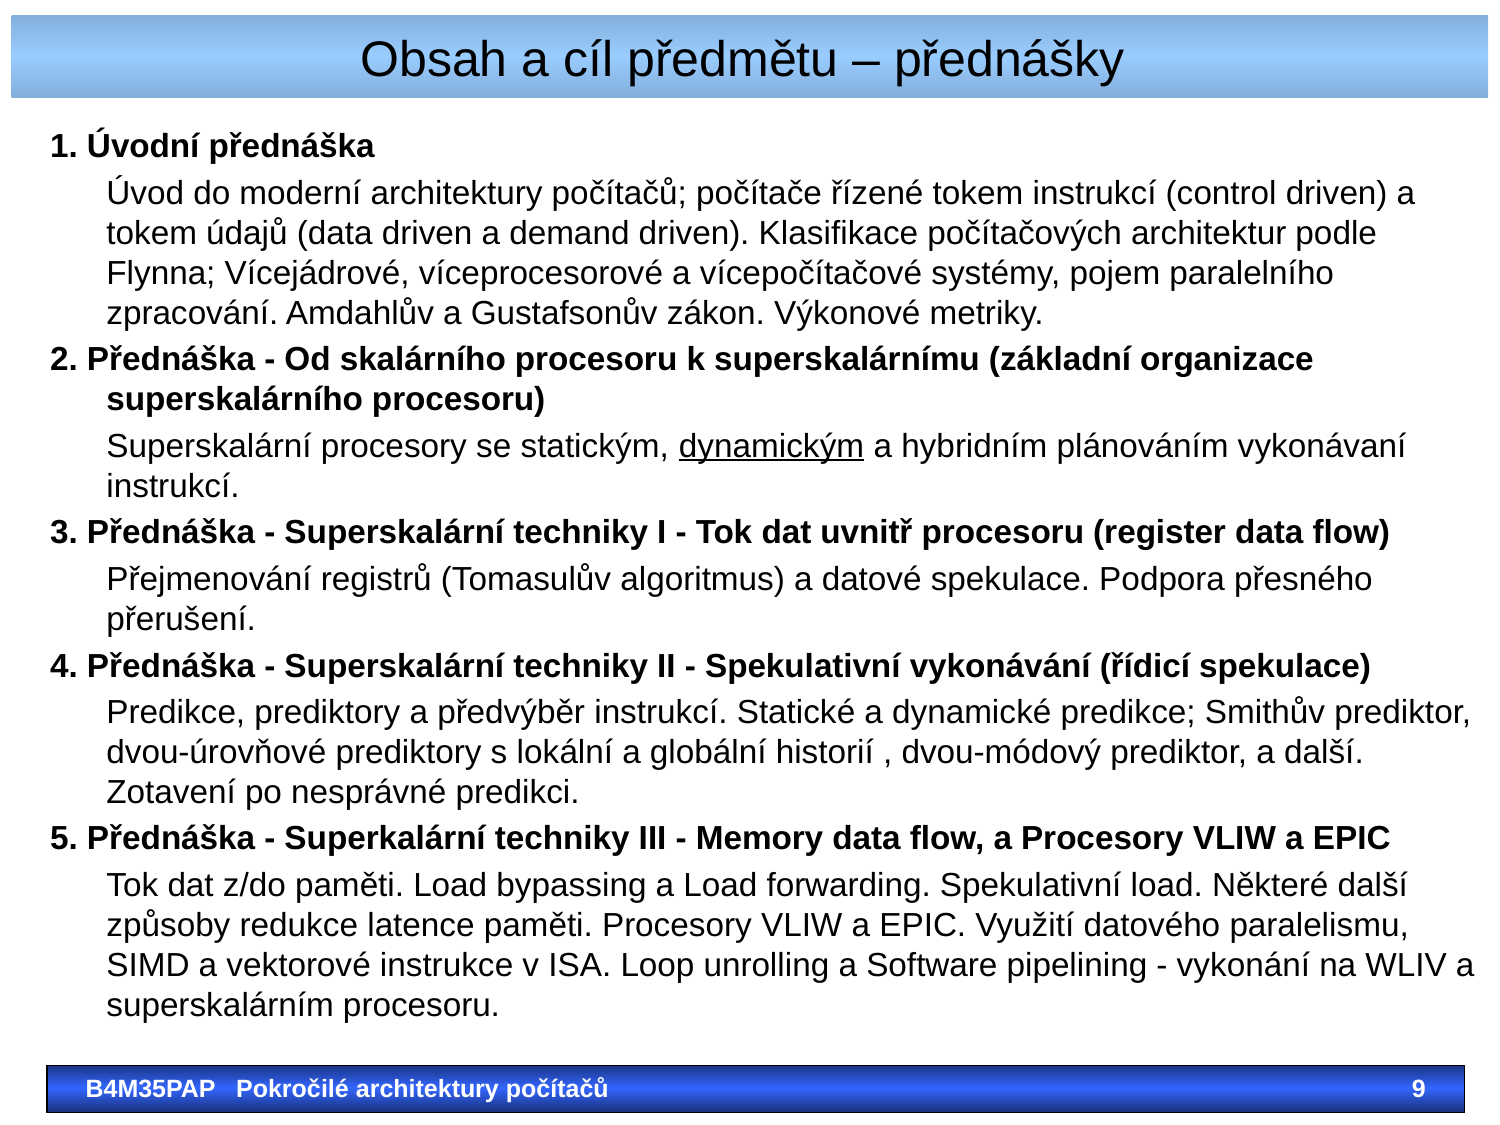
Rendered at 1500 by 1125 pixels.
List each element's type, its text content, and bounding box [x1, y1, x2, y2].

list 1. Úvodní přednáška Úvod do moderní architektury počítačů; počítače řízené tokem instrukcí (control driven) a tokem údajů (data driven a demand driven). Klasifikace počítačových architektur podle Flynna; Vícejádrové, víceprocesorové a vícepočítačové systémy, pojem paralelního zpracování. Amdahlův a Gustafsonův zákon. Výkonové metriky. 2. Přednáška - Od skalárního procesoru k superskalárnímu (základní organizace superskalárního procesoru) Superskalární procesory se statickým, dynamickým a hybridním plánováním vykonávaní instrukcí. 3. Přednáška - Superskalární techniky I - Tok dat uvnitř procesoru (register data flow) Přejmenování registrů (Tomasulův algoritmus) a datové spekulace. Podpora přesného přerušení. 4. Přednáška - Superskalární techniky II - Spekulativní vykonávání (řídicí spekulace) Predikce, prediktory a předvýběr instrukcí. Statické a dynamické predikce; Smithův prediktor, dvou-úrovňové prediktory s lokální a globální historií , dvou-módový prediktor, a další. Zotavení po nesprávné predikci. 5. Přednáška - Superkalární techniky III - Memory data flow, a Procesory VLIW a EPIC Tok dat z/do paměti. Load bypassing a Load forwarding. Spekulativní load. Některé další způsoby redukce latence paměti. Procesory VLIW a EPIC. Využití datového paralelismu, SIMD a vektorové instrukce v ISA. Loop unrolling a Software pipelining - vykonání na WLIV a superskalárním procesoru. [35, 117, 1500, 944]
slide_number <number> [1346, 1065, 1441, 1112]
footer B4M35PAP Pokročilé architektury počítačů [70, 1065, 1429, 1113]
title Obsah a cíl předmětu – přednášky [11, 15, 1489, 98]
